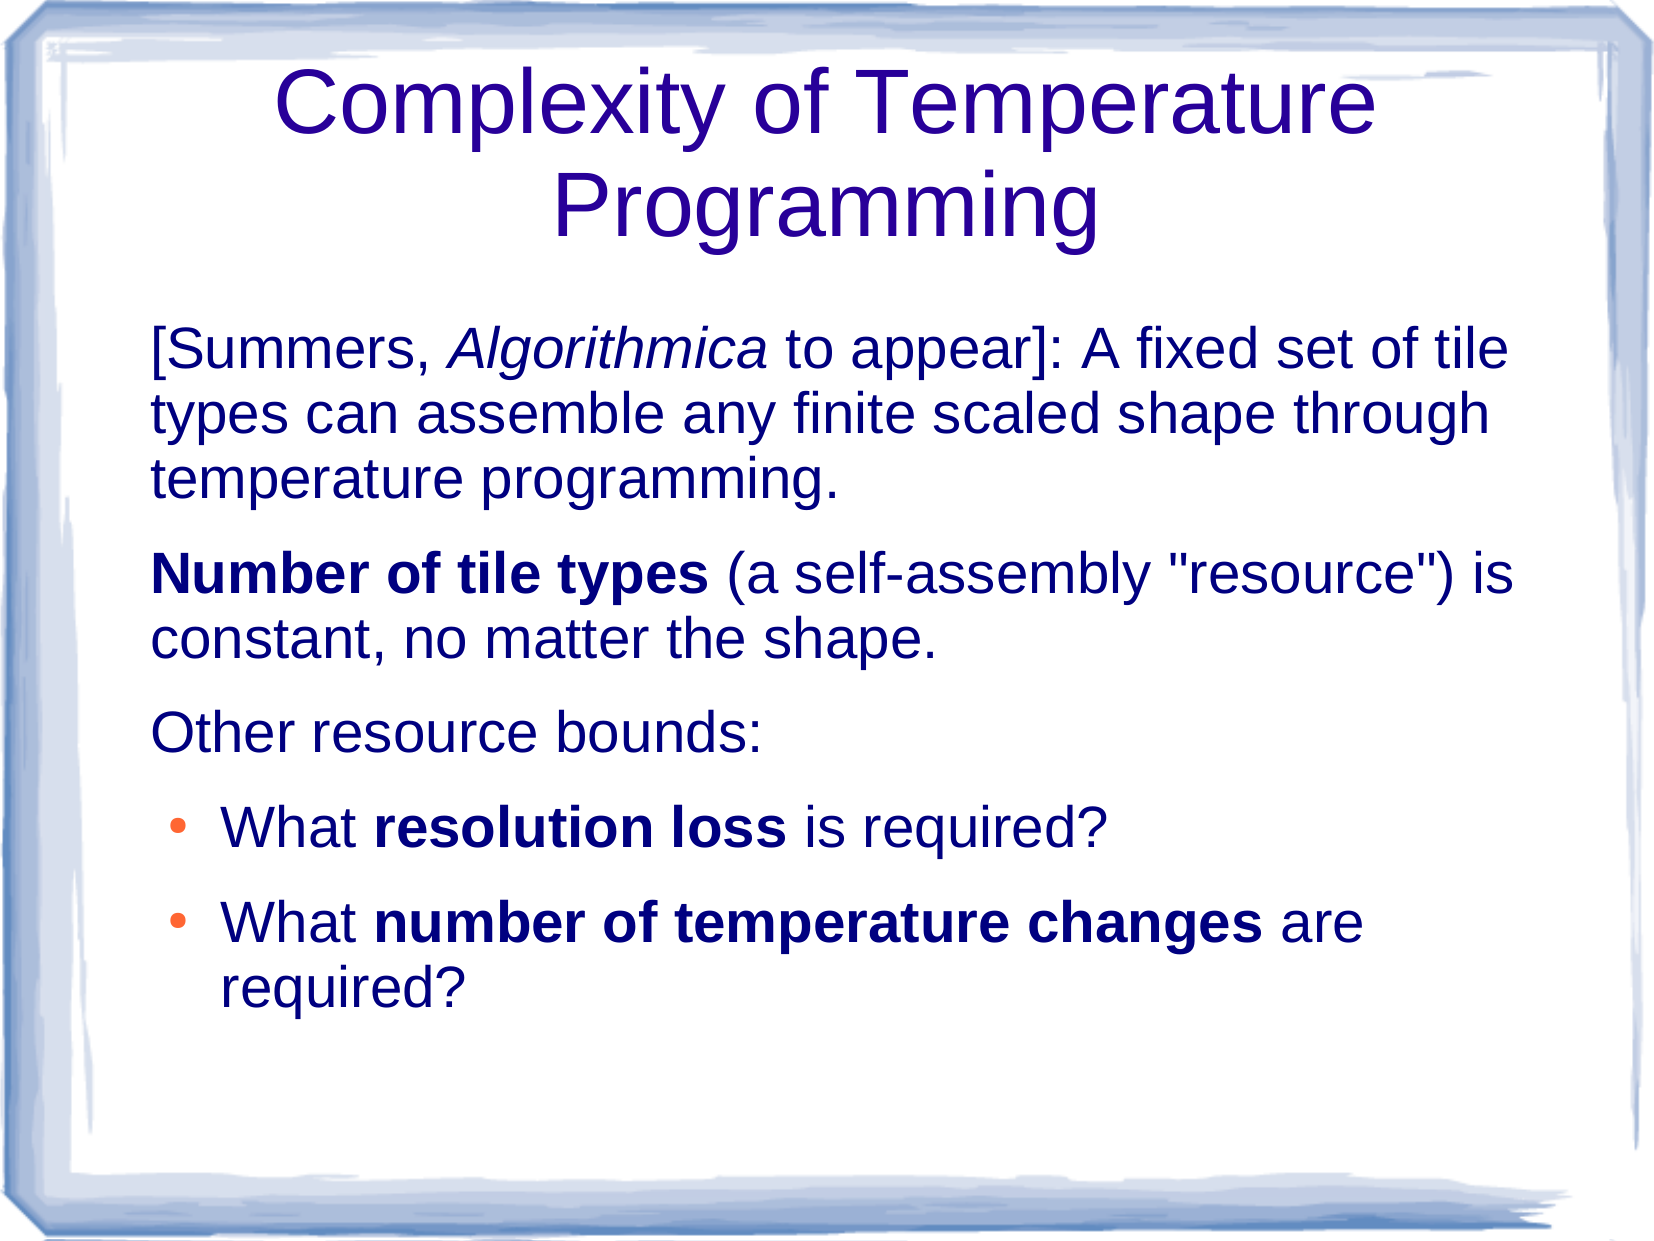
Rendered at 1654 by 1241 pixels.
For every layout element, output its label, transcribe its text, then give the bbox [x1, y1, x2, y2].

list [Summers, Algorithmica to appear]: A fixed set of tile types can assemble any finite scaled shape through temperature programming. Number of tile types (a self-assembly "resource") is constant, no matter the shape. Other resource bounds: What resolution loss is required? What number of temperature changes are required? [150, 316, 1538, 1023]
title Complexity of Temperature Programming [82, 50, 1571, 256]
picture [0, 0, 1654, 1241]
